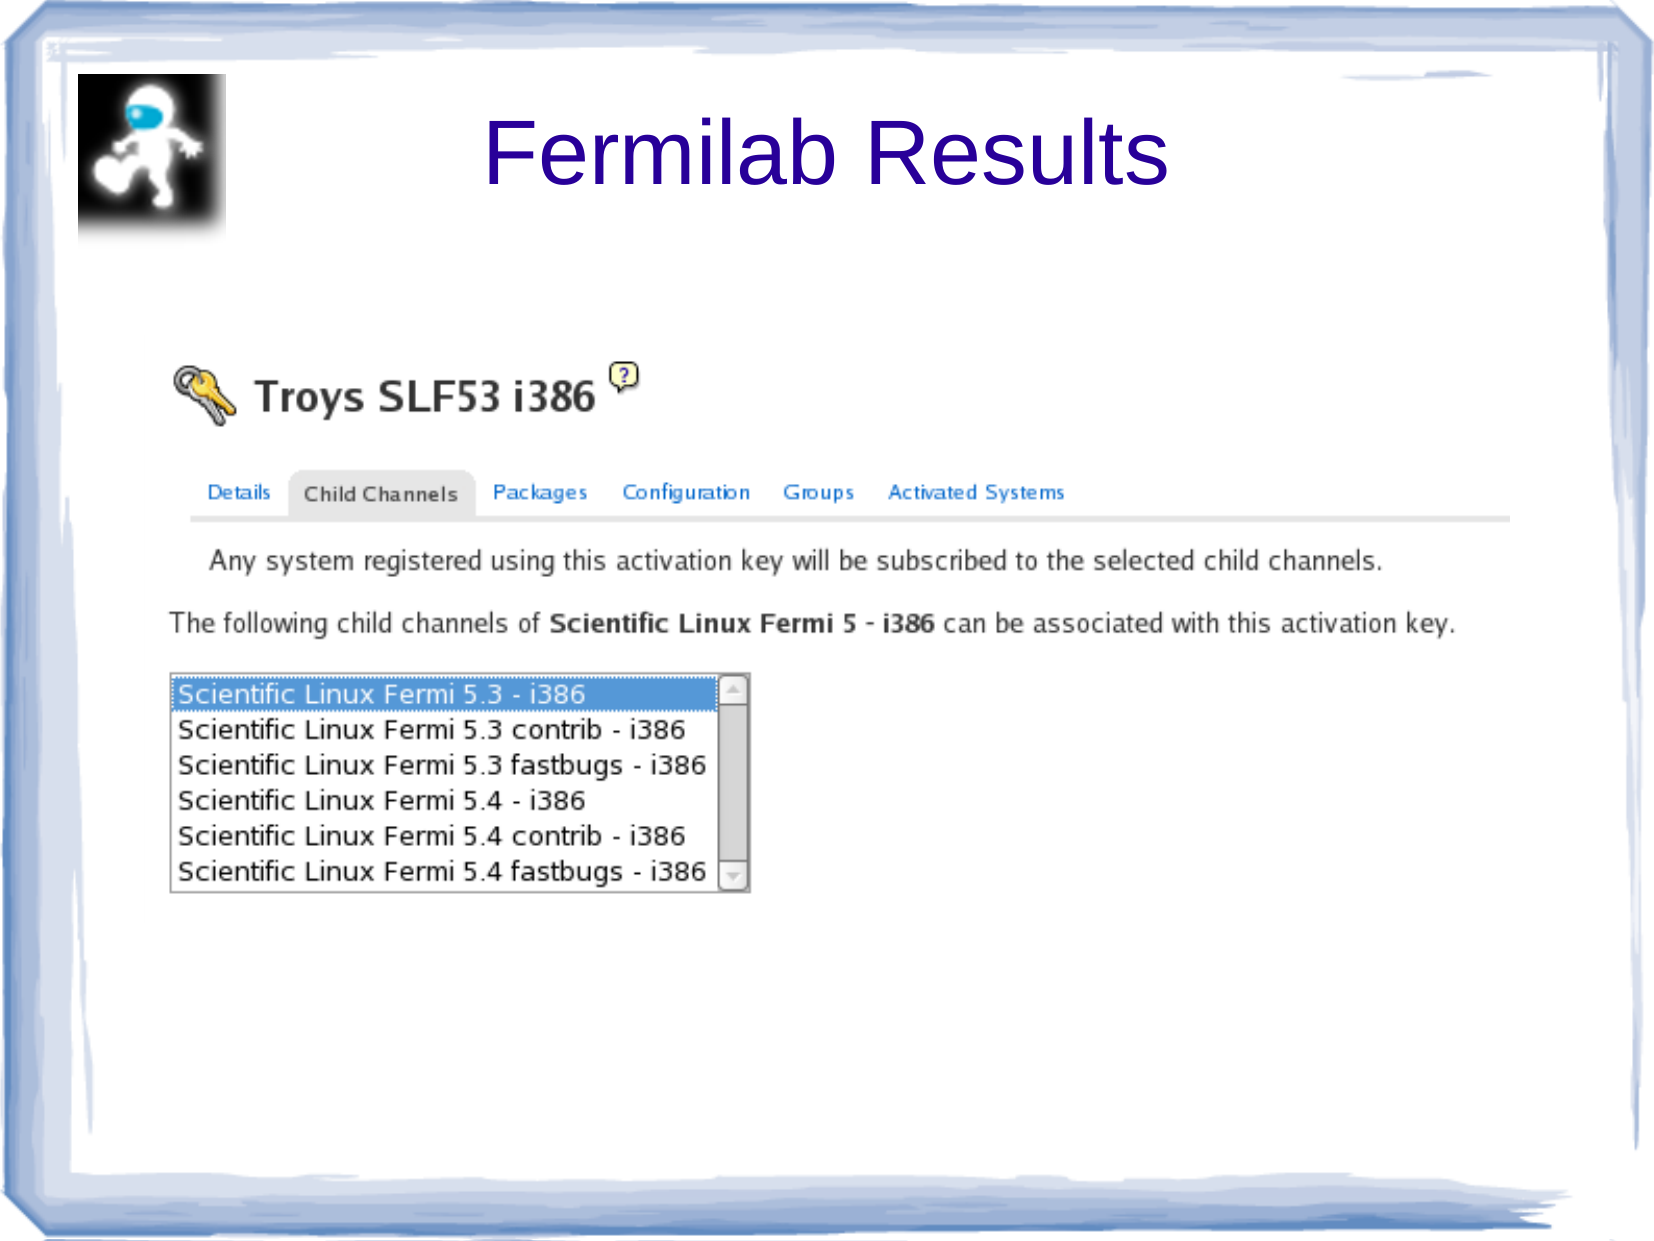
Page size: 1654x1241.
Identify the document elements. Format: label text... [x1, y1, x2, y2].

picture [0, 0, 1654, 1241]
title Fermilab Results [82, 49, 1571, 257]
